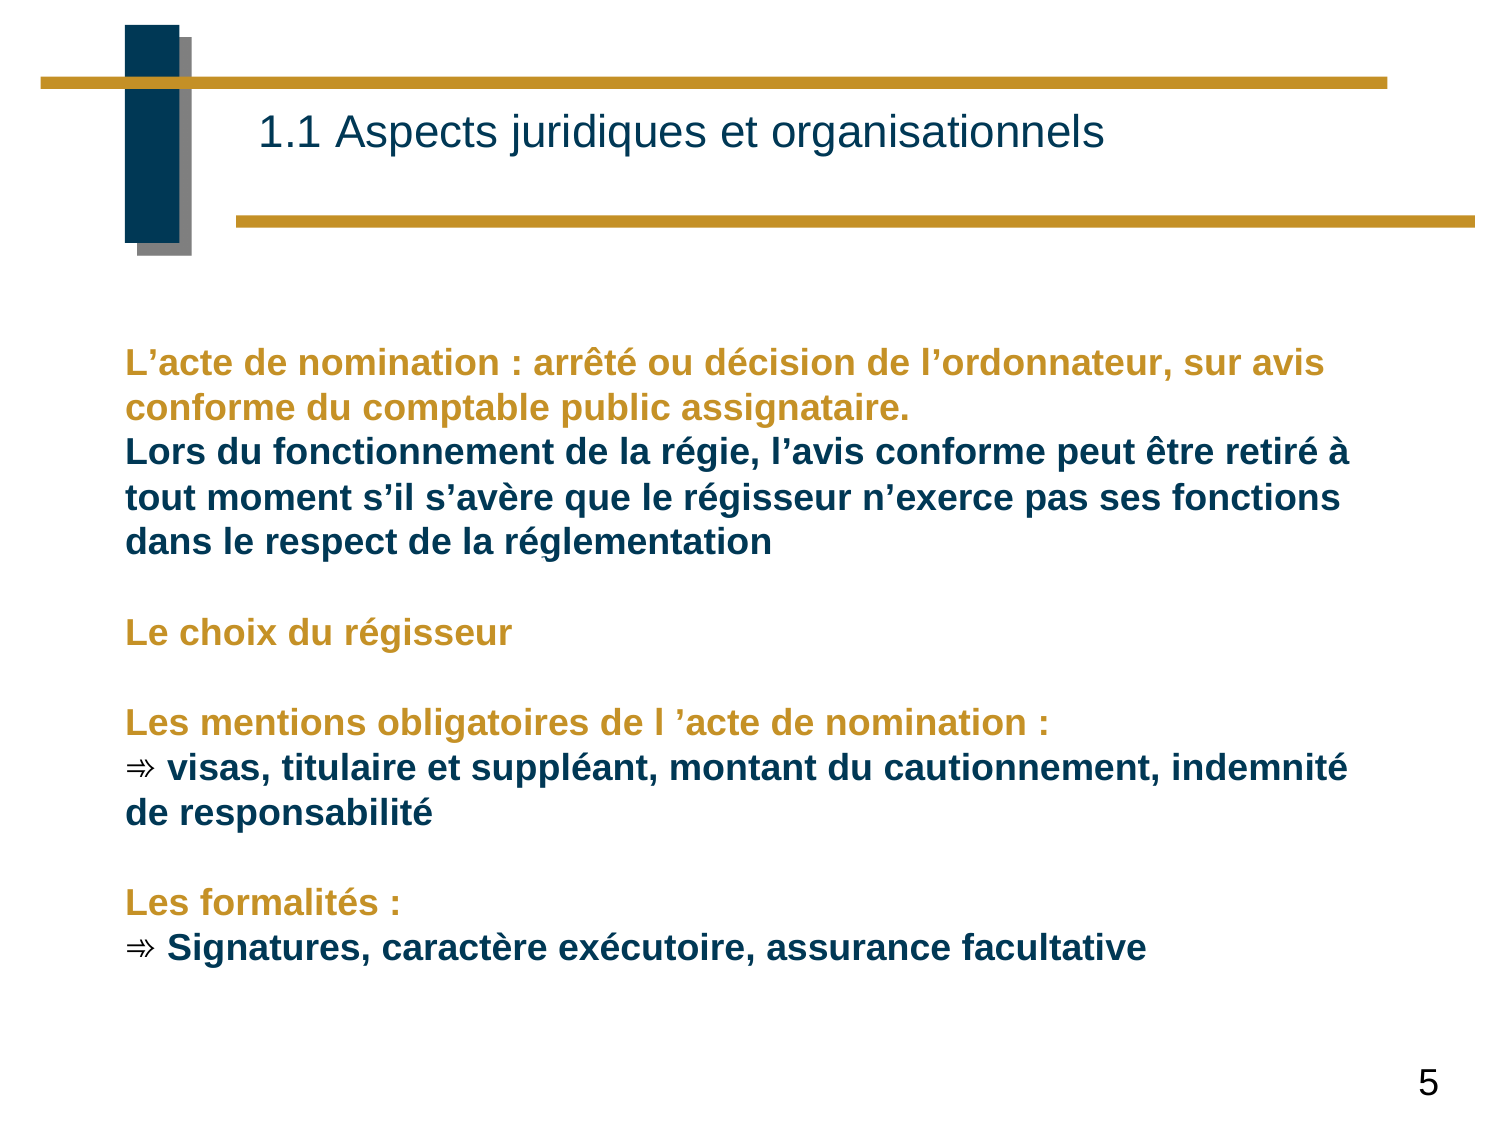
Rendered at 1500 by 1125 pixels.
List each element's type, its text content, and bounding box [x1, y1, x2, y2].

list 5 [1169, 1012, 1465, 1125]
list L’acte de nomination : arrêté ou décision de l’ordonnateur, sur avis conforme du comptable public assignataire. Lors du fonctionnement de la régie, l’avis conforme peut être retiré à tout moment s’il s’avère que le régisseur n’exerce pas ses fonctions dans le respect de la réglementation Le choix du régisseur Les mentions obligatoires de l ’acte de nomination : ➾ visas, titulaire et suppléant, montant du cautionnement, indemnité de responsabilité Les formalités : ➾ Signatures, caractère exécutoire, assurance facultative [125, 337, 1382, 1013]
text_box [236, 215, 1475, 228]
title 1.1 Aspects juridiques et organisationnels [243, 76, 1500, 187]
text_box [40, 24, 243, 243]
text_box 1.1 - Aspects juridiques et organisationnels [462, 542, 1056, 589]
